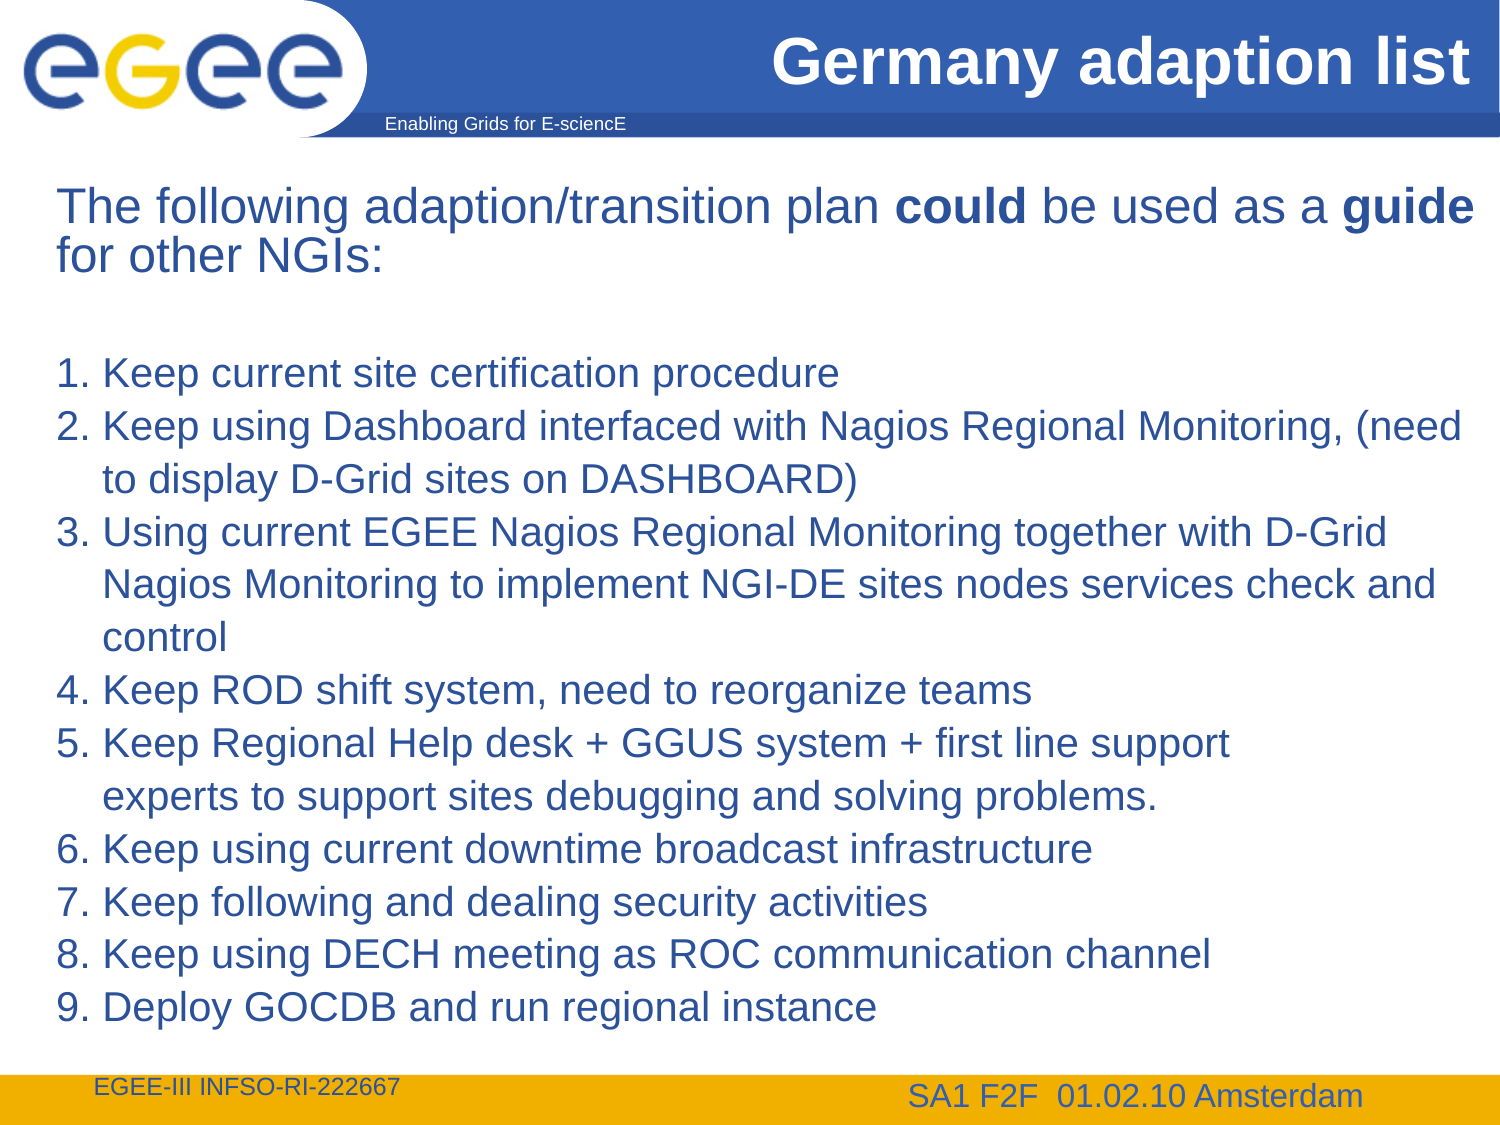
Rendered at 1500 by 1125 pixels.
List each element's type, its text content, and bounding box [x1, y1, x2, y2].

title Germany adaption list [369, 0, 1472, 116]
picture [18, 30, 349, 112]
list The following adaption/transition plan could be used as a guide for other NGIs: 1. Keep current site certification procedure 2. Keep using Dashboard interfaced with Nagios Regional Monitoring, (need to display D-Grid sites on DASHBOARD) 3. Using current EGEE Nagios Regional Monitoring together with D-Grid Nagios Monitoring to implement NGI-DE sites nodes services check and control 4. Keep ROD shift system, need to reorganize teams 5. Keep Regional Help desk + GGUS system + first line support experts to support sites debugging and solving problems. 6. Keep using current downtime broadcast infrastructure 7. Keep following and dealing security activities 8. Keep using DECH meeting as ROC communication channel 9. Deploy GOCDB and run regional instance [0, 116, 1500, 1083]
